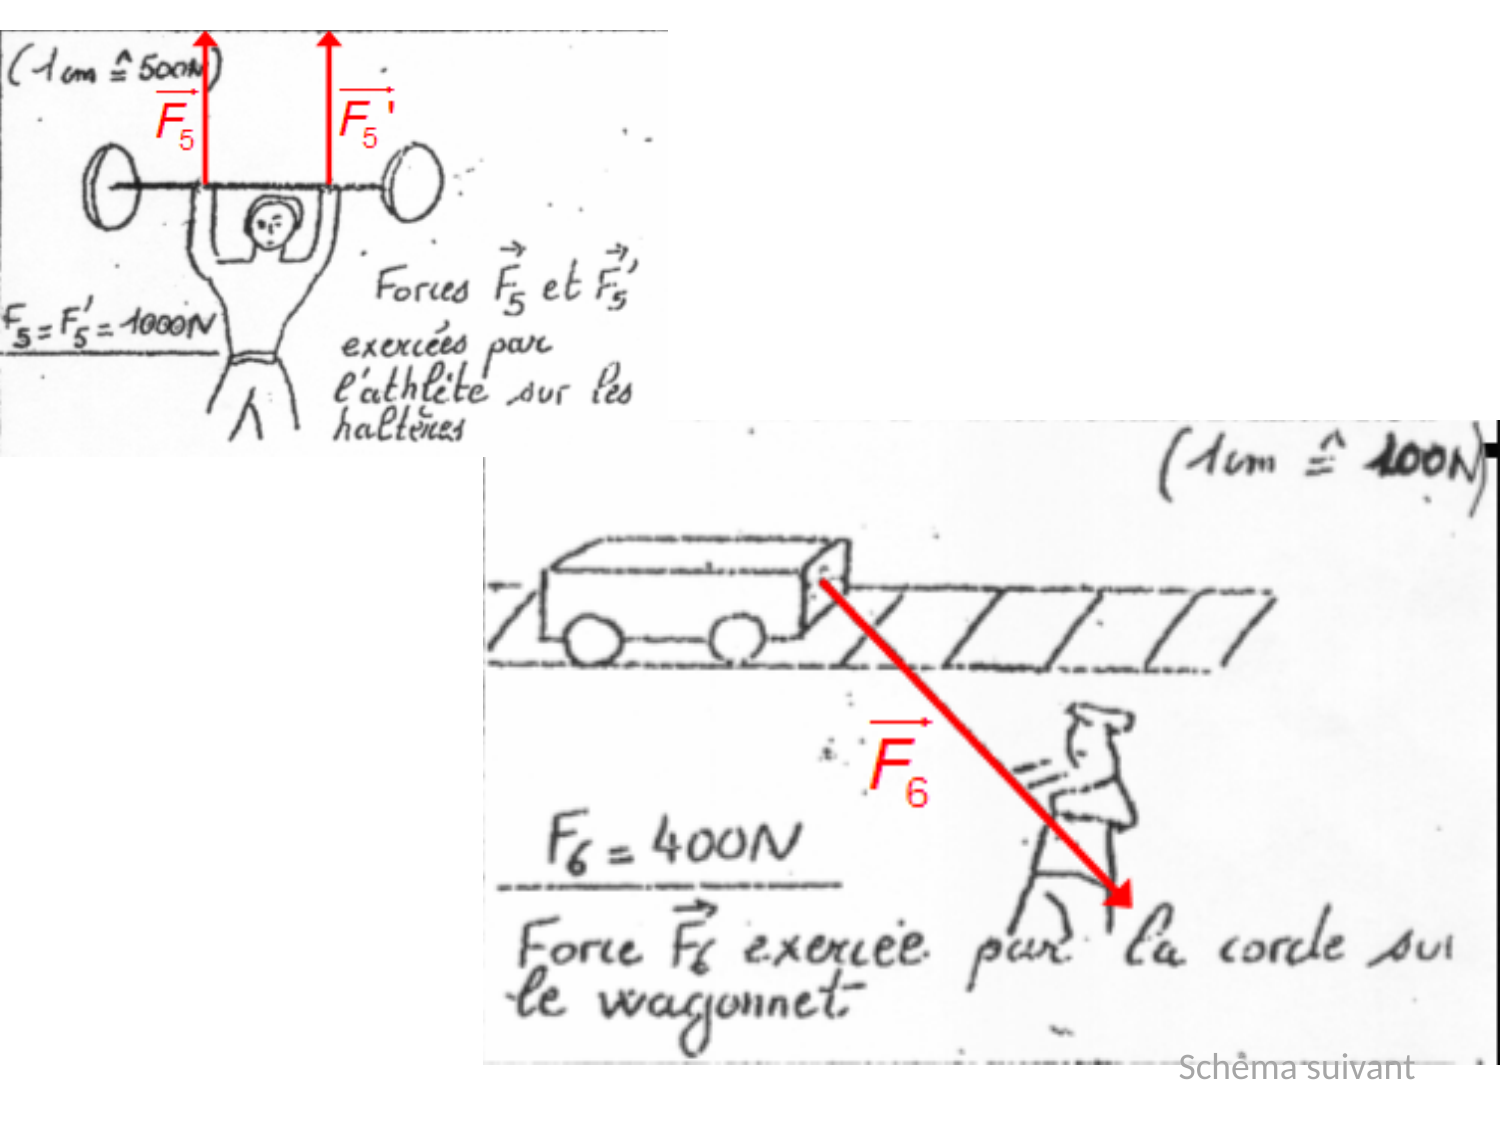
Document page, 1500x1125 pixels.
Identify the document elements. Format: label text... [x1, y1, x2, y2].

text_box Schéma suivant [1163, 1034, 1483, 1095]
picture [0, 30, 1500, 1065]
